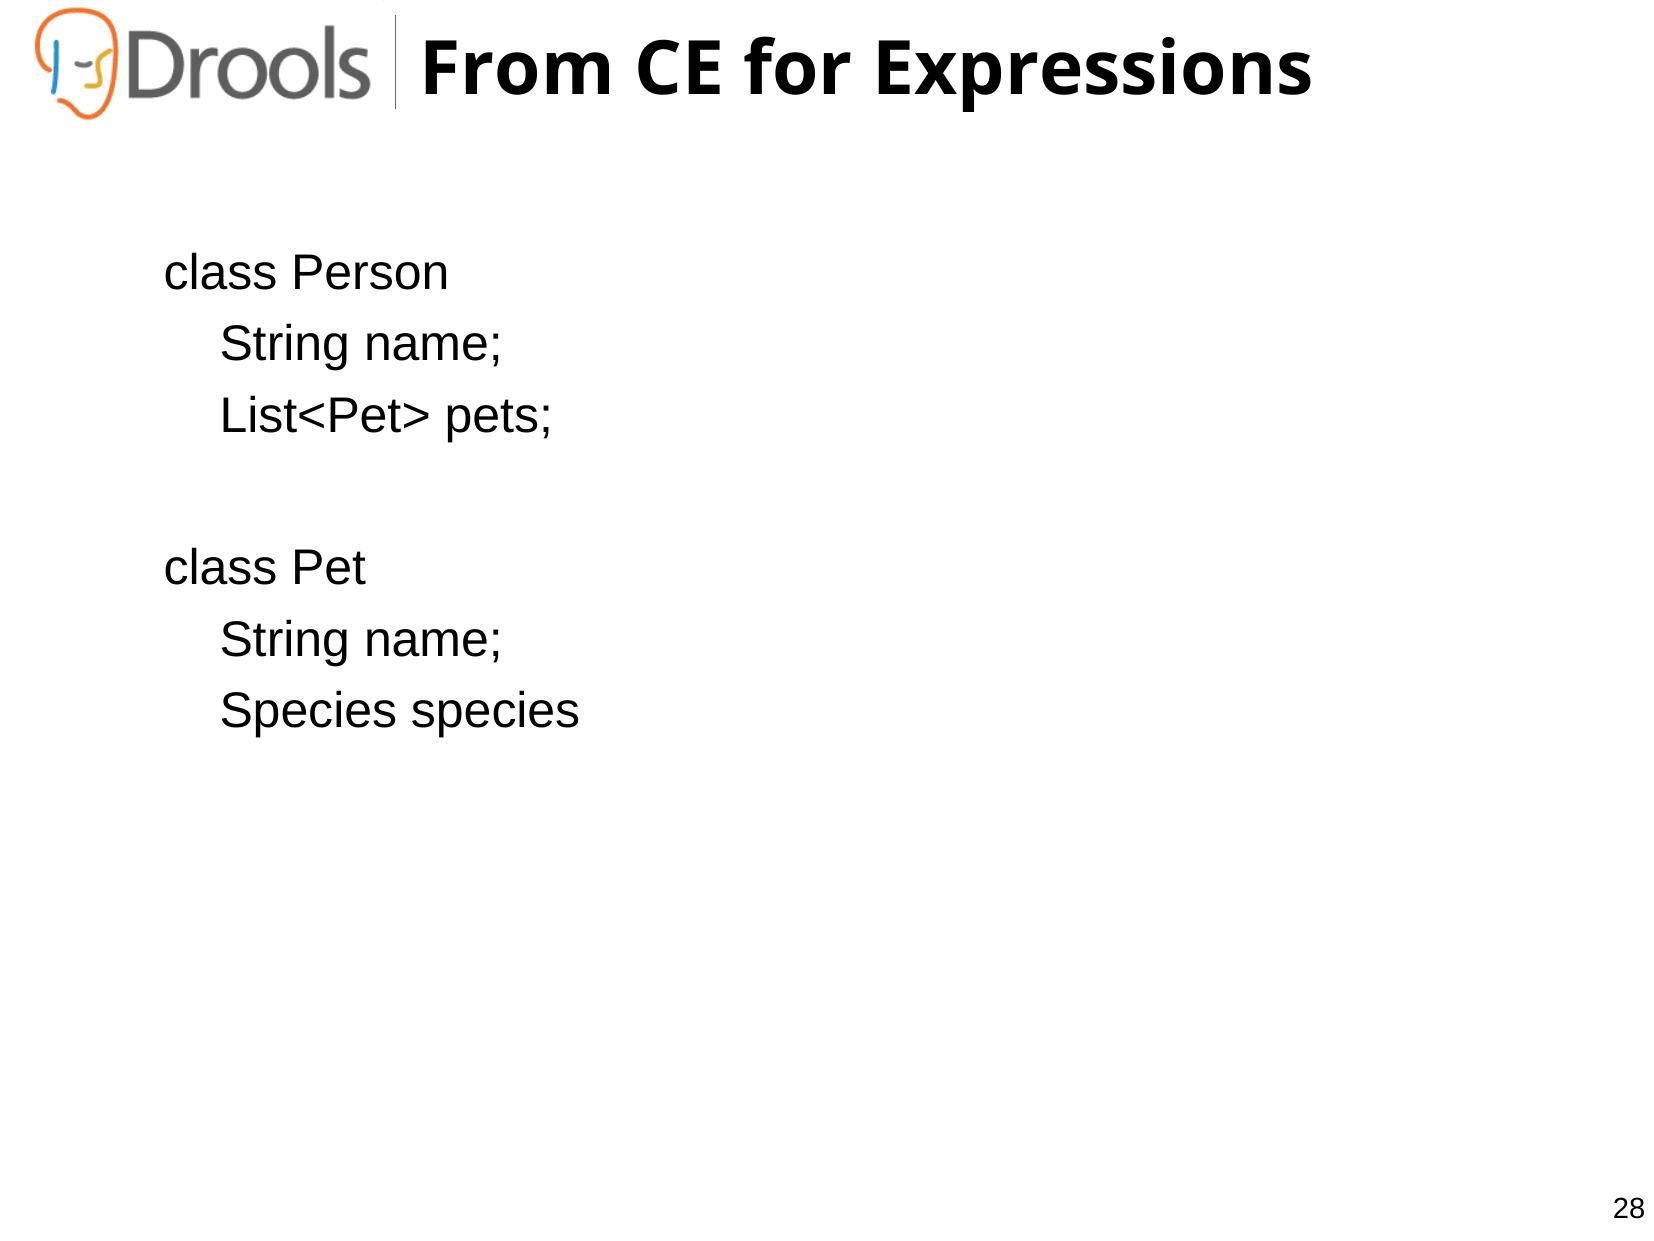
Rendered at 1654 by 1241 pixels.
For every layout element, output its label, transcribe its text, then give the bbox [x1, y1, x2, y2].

list class Person String name; List<Pet> pets; [163, 243, 650, 443]
list class Pet String name; Species species [163, 539, 650, 739]
picture [29, 0, 384, 126]
title From CE for Expressions [419, 12, 1630, 118]
